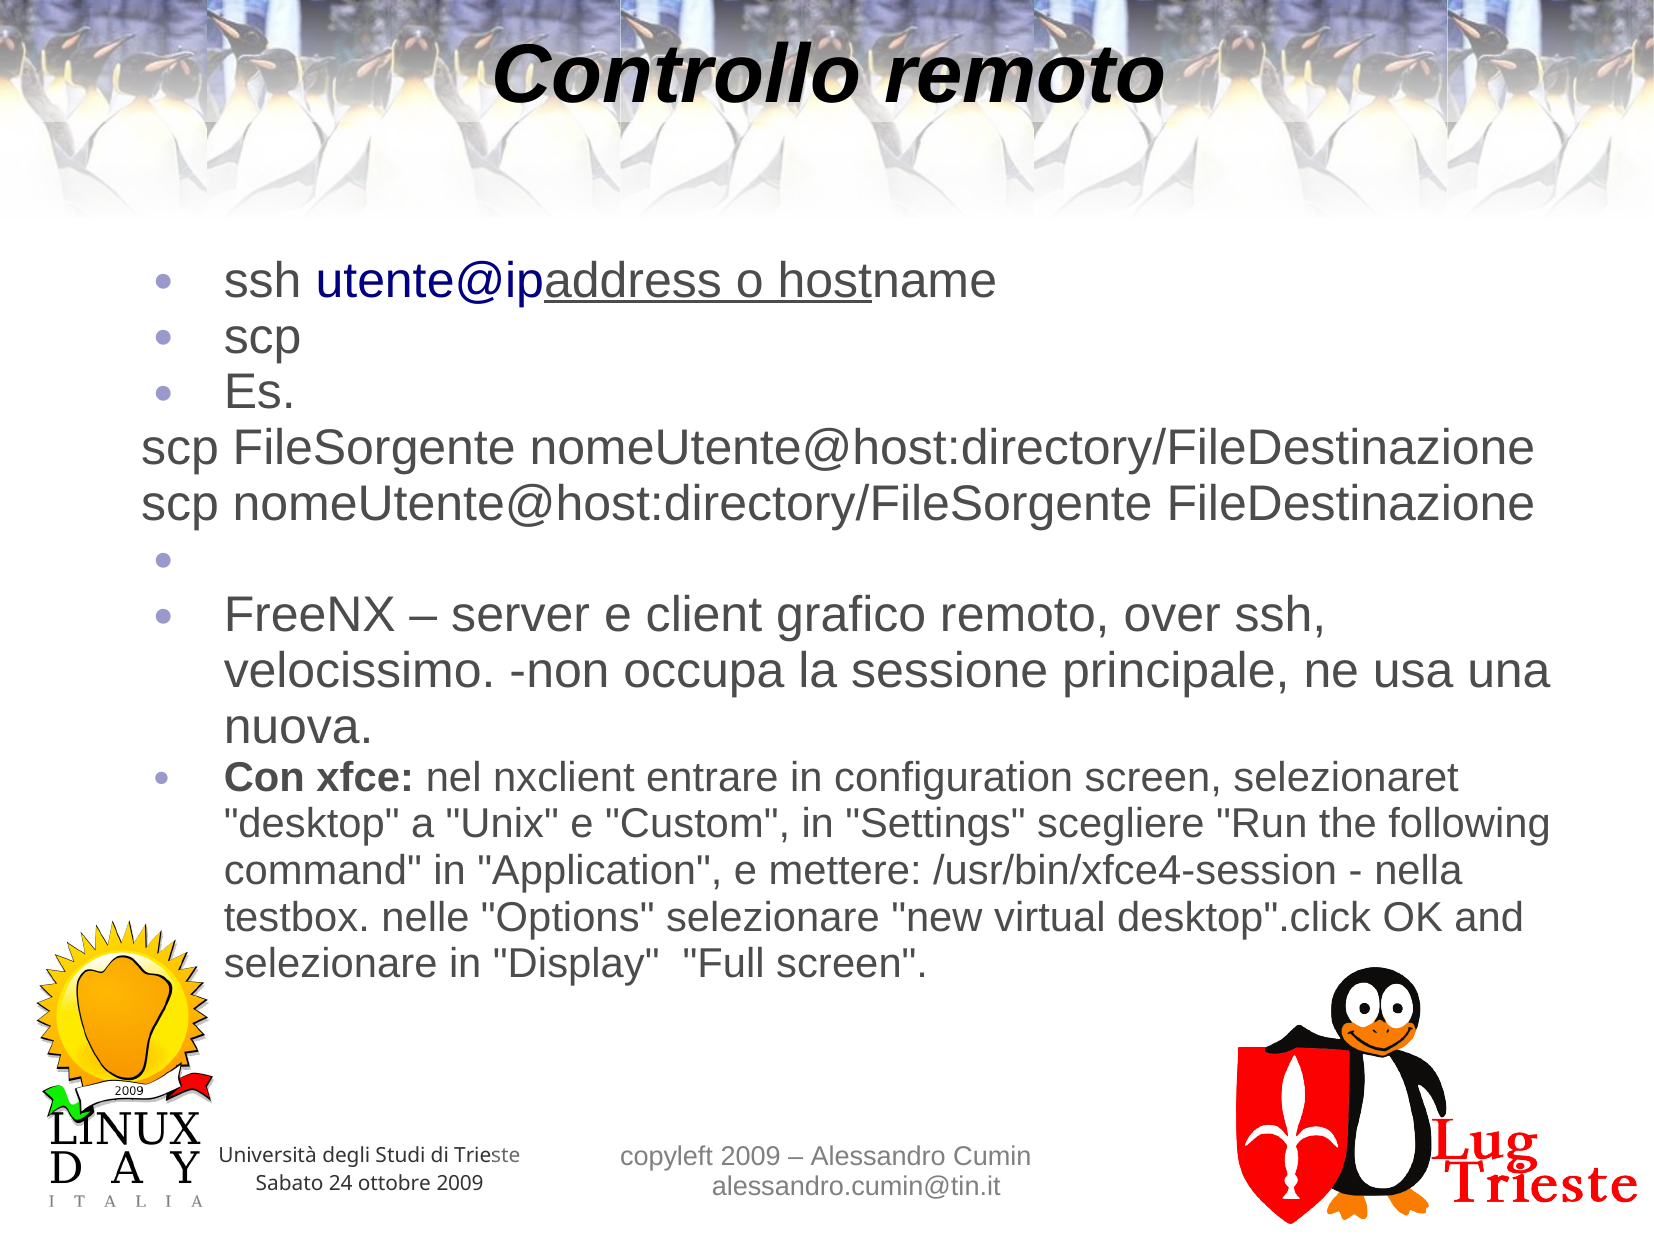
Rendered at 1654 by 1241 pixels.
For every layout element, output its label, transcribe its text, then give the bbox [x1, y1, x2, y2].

title Controllo remoto [49, 16, 1609, 224]
picture [1236, 967, 1637, 1224]
list ssh utente@ipaddress o hostname scp Es. scp FileSorgente nomeUtente@host:directory/FileDestinazione scp nomeUtente@host:directory/FileSorgente FileDestinazione FreeNX – server e client grafico remoto, over ssh, velocissimo. -non occupa la sessione principale, ne usa una nuova. Con xfce: nel nxclient entrare in configuration screen, selezionaret "desktop" a "Unix" e "Custom", in "Settings" scegliere "Run the following command" in "Application", e mettere: /usr/bin/xfce4-session - nella testbox. nelle "Options" selezionare "new virtual desktop".click OK and selezionare in "Display" "Full screen". [141, 252, 1568, 1015]
picture [36, 920, 214, 1207]
